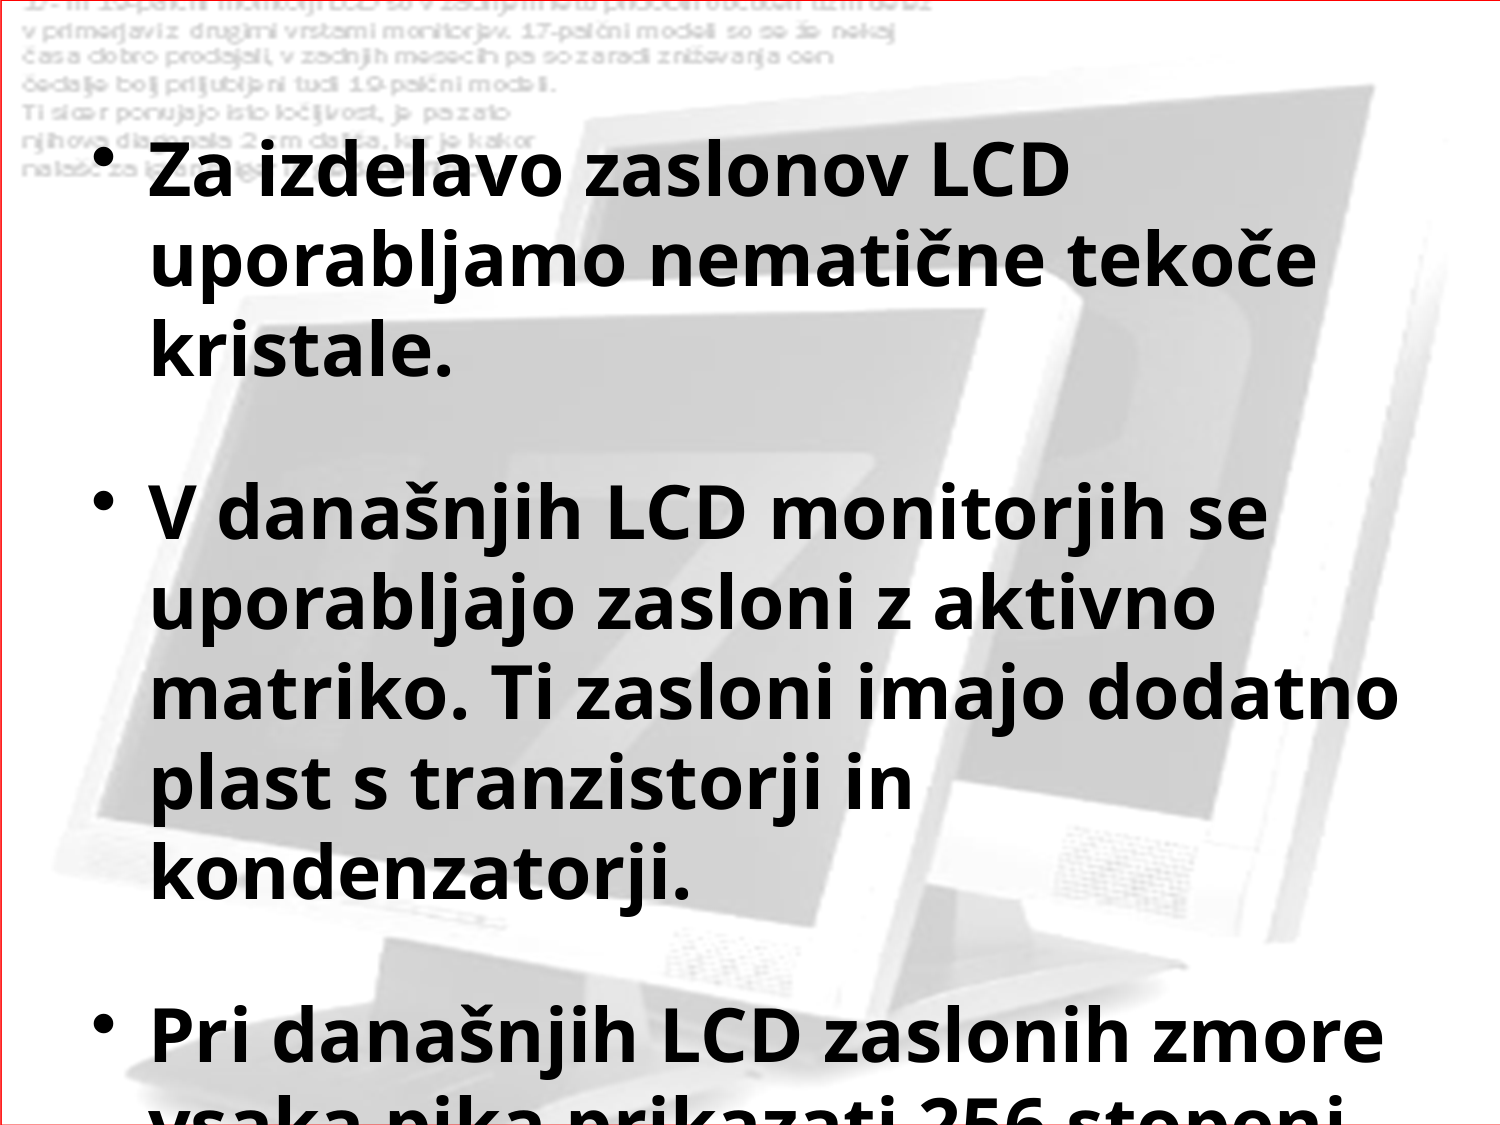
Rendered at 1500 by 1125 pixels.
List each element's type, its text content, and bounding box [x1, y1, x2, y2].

picture [583, 1119, 597, 1125]
picture [402, 1119, 416, 1125]
picture [0, 0, 1500, 1125]
picture [1292, 1119, 1306, 1125]
picture [1201, 1119, 1215, 1125]
picture [1245, 1118, 1260, 1125]
list Za izdelavo zaslonov LCD uporabljamo nematične tekoče kristale. V današnjih LCD monitorjih se uporabljajo zasloni z aktivno matriko. Ti zasloni imajo dodatno plast s tranzistorji in kondenzatorji. Pri današnjih LCD zaslonih zmore vsaka pika prikazati 256 stopenj svetlosti. [76, 113, 1427, 1012]
picture [1152, 1119, 1167, 1125]
